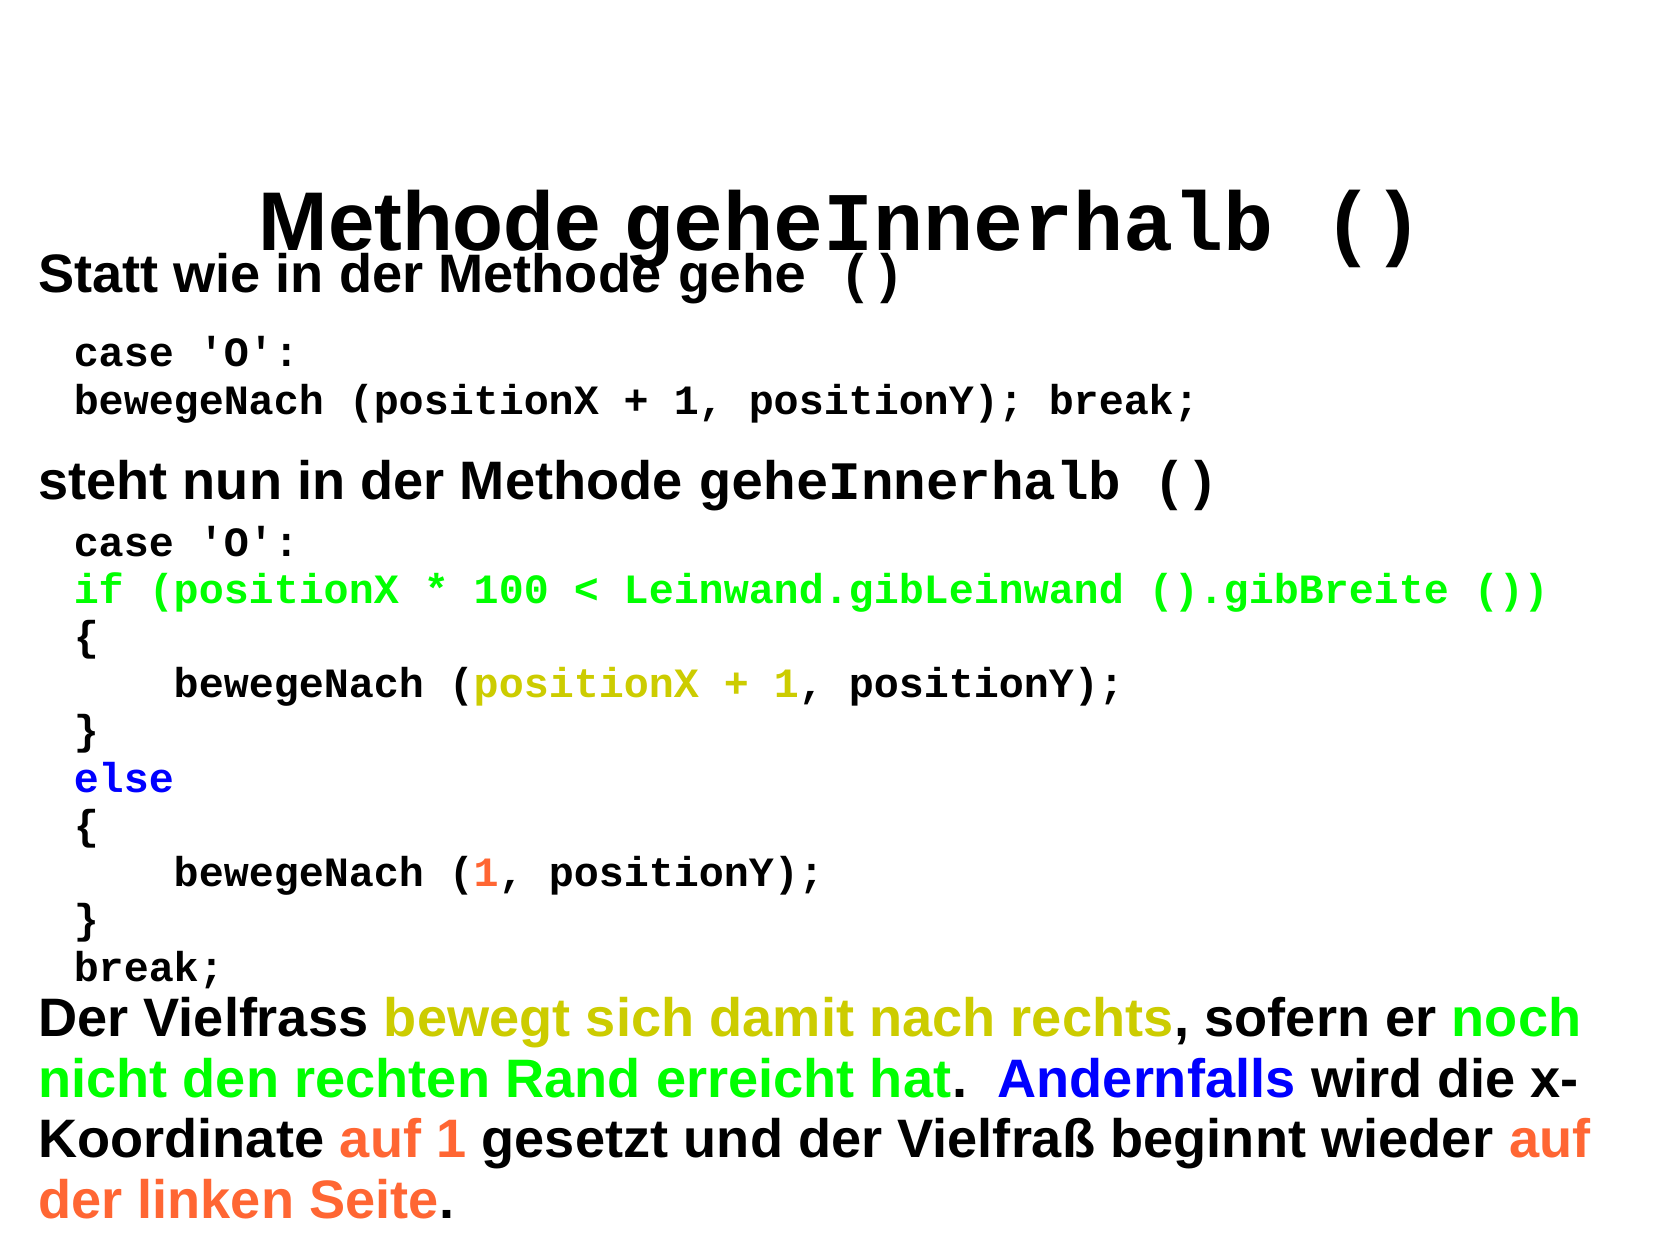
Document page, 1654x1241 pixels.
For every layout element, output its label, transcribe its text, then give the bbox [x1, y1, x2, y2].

text_box Statt wie in der Methode gehe () [23, 236, 1654, 325]
text_box case 'O': if (positionX * 100 < Leinwand.gibLeinwand ().gibBreite ()) { bewegeNach (positionX + 1, positionY); } else { bewegeNach (1, positionY); } break; [59, 513, 1625, 980]
text_box steht nun in der Methode geheInnerhalb () [23, 442, 1654, 532]
text_box Der Vielfrass bewegt sich damit nach rechts, sofern er noch nicht den rechten Rand erreicht hat. Andernfalls wird die x-Koordinate auf 1 gesetzt und der Vielfraß beginnt wieder auf der linken Seite. [23, 980, 1654, 1241]
text_box case 'O': bewegeNach (positionX + 1, positionY); break; [59, 325, 1625, 442]
text_box Methode geheInnerhalb () [88, 118, 1595, 234]
